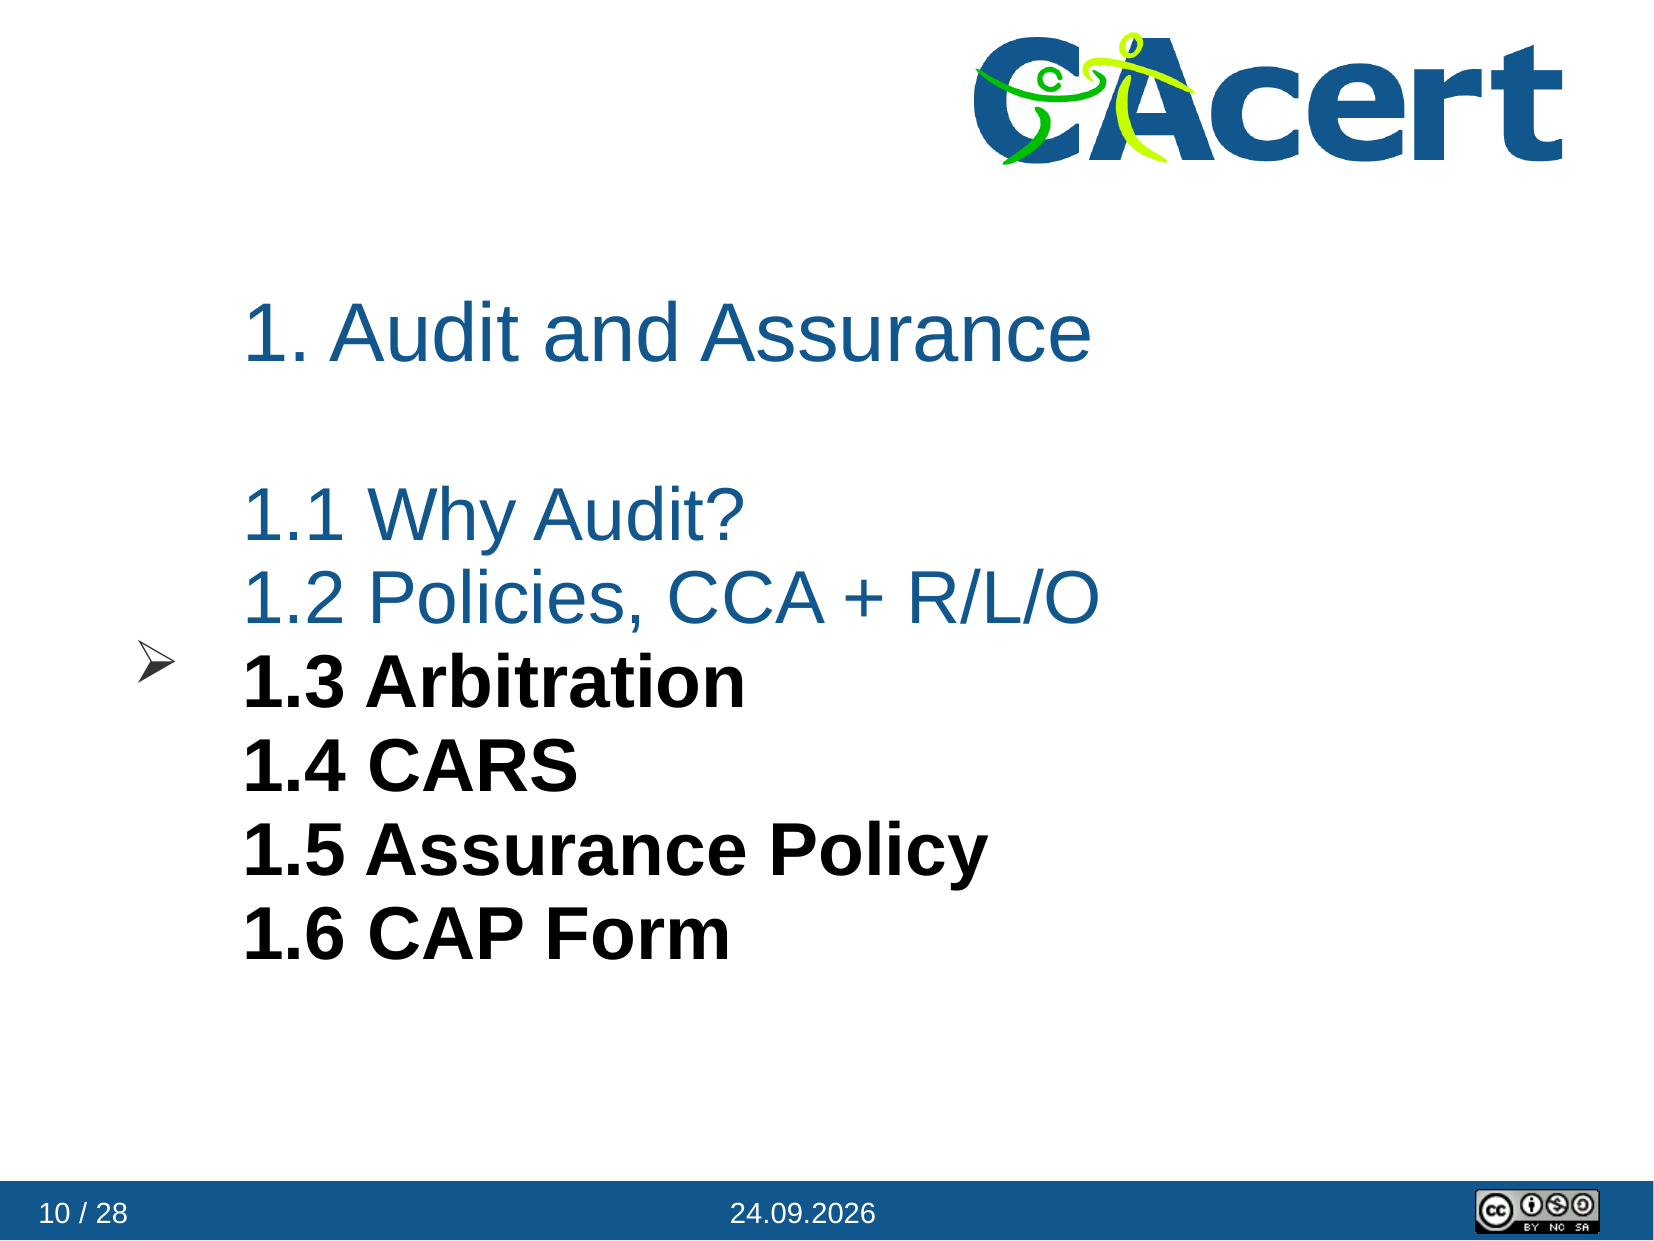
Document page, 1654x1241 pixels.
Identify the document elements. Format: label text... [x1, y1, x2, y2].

picture [1475, 1189, 1600, 1234]
title 1. Audit and Assurance 1.1 Why Audit? 1.2 Policies, CCA + R/L/O 1.3 Arbitration 1.4 CARS 1.5 Assurance Policy 1.6 CAP Form [242, 265, 1565, 997]
text_box [65, 265, 237, 1024]
picture [972, 30, 1564, 166]
